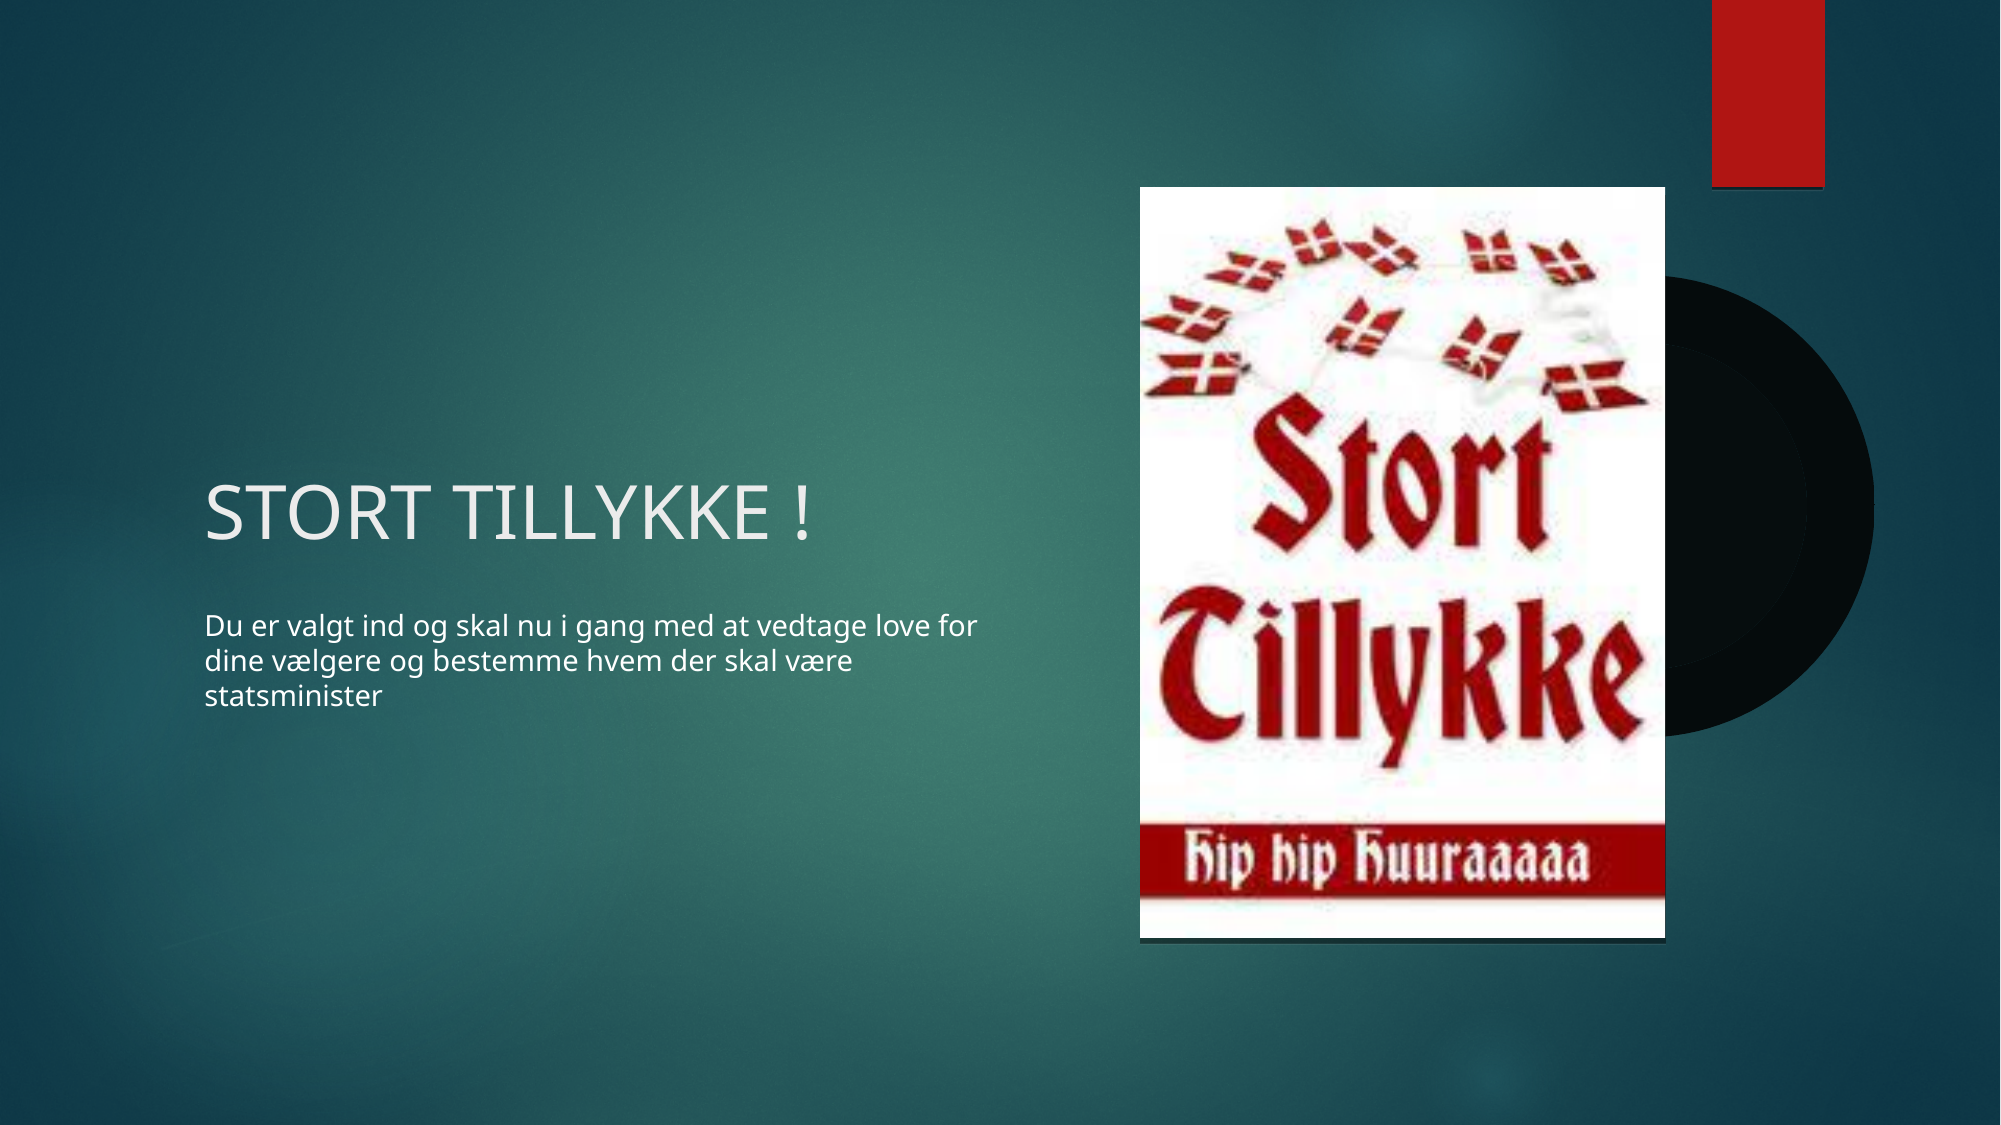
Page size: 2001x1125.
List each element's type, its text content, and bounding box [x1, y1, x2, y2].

title STORT TILLYKKE ! [189, 304, 1025, 563]
picture [1140, 187, 1666, 938]
list Du er valgt ind og skal nu i gang med at vedtage love for dine vælgere og bestemme hvem der skal være statsminister [189, 600, 1024, 826]
